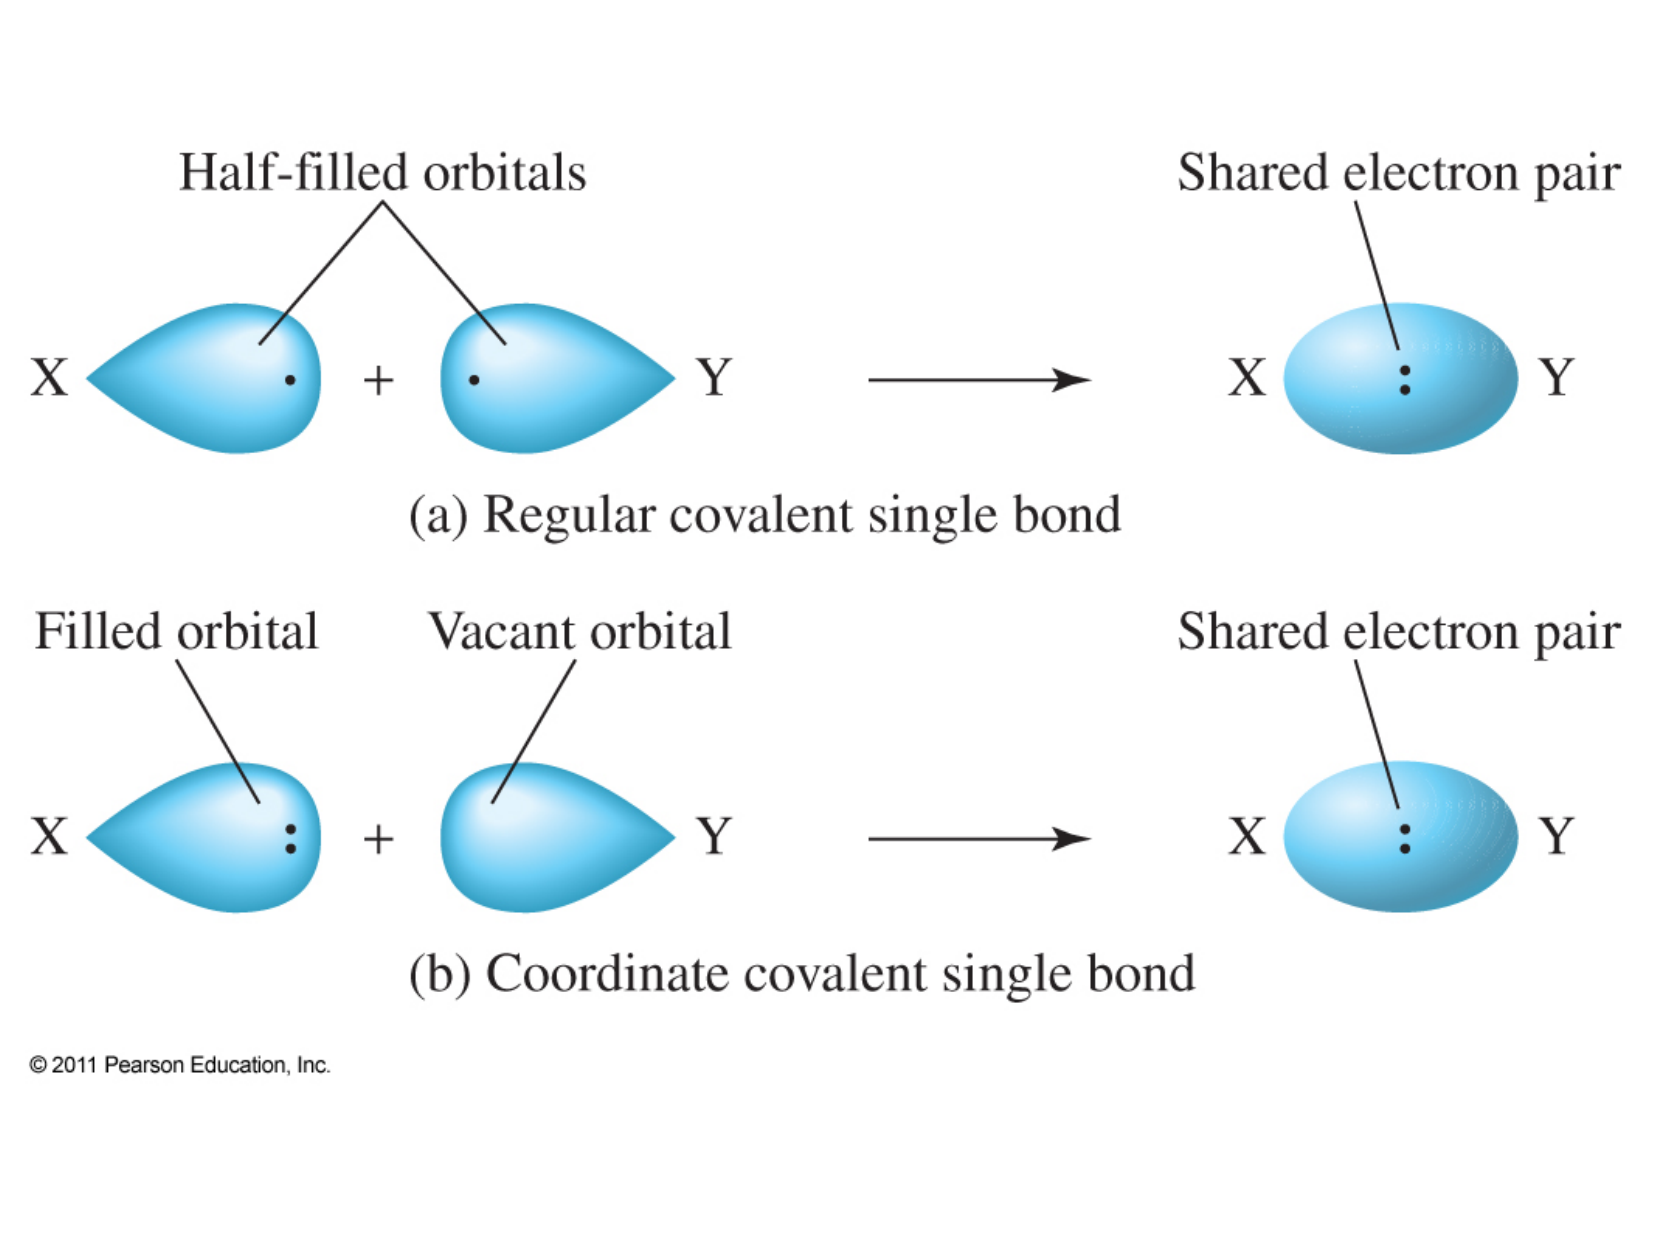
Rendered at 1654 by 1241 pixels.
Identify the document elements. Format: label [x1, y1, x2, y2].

picture [0, 116, 1654, 1124]
